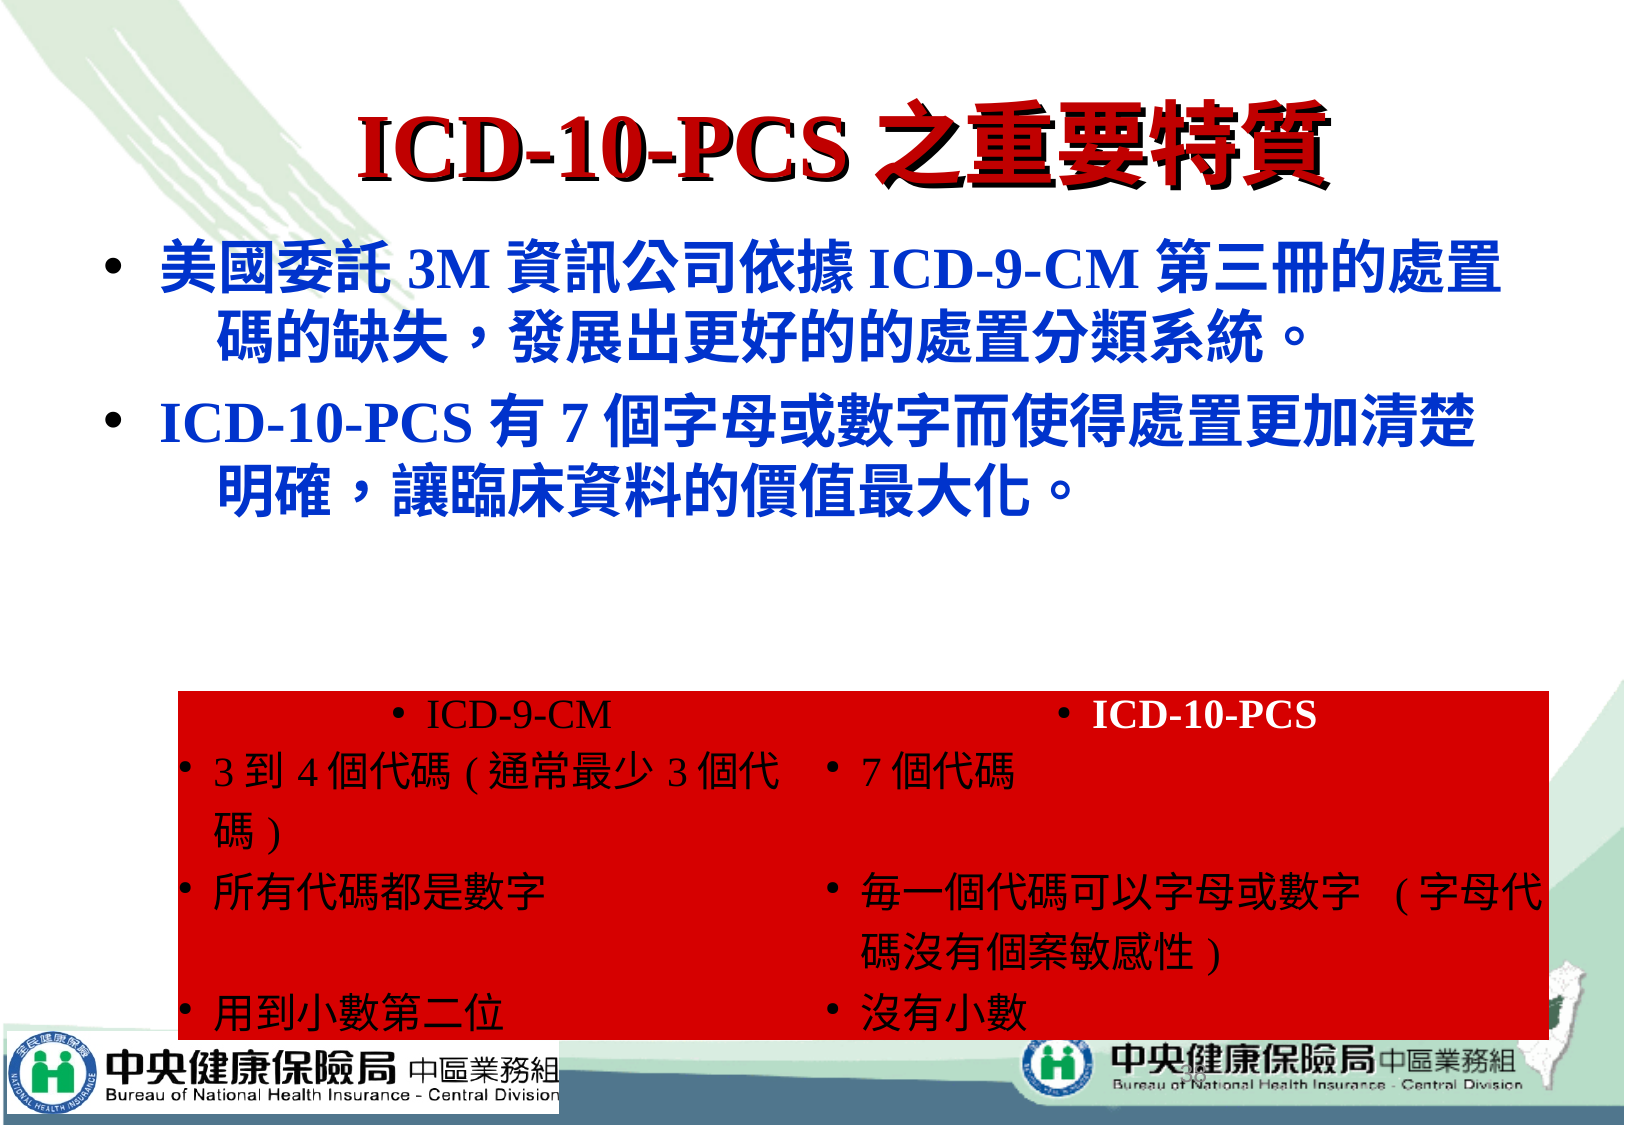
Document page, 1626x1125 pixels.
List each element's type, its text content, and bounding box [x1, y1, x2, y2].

table_header ICD-9-CM [178, 691, 825, 738]
table_header ICD-10-PCS [825, 691, 1549, 738]
table_cell 毎一個代碼可以字母或數字 (字母代碼沒有個案敏感性) [825, 859, 1549, 980]
list 美國委託3M資訊公司依據ICD-9-CM第三冊的處置碼的缺失，發展出更好的的處置分類系統。 ICD-10-PCS有7個字母或數字而使得處置更加清楚明確，讓臨床資料的價值最大化。 [88, 222, 1543, 739]
table_cell 用到小數第二位 [178, 980, 825, 1040]
text_box [1164, 1042, 1544, 1103]
table_cell 3到4個代碼(通常最少3個代碼) [178, 738, 825, 859]
table_cell 沒有小數 [825, 980, 1549, 1040]
table_cell 7個代碼 [825, 738, 1549, 859]
table_cell 所有代碼都是數字 [178, 859, 825, 980]
title ICD-10-PCS之重要特質 [114, 70, 1572, 211]
